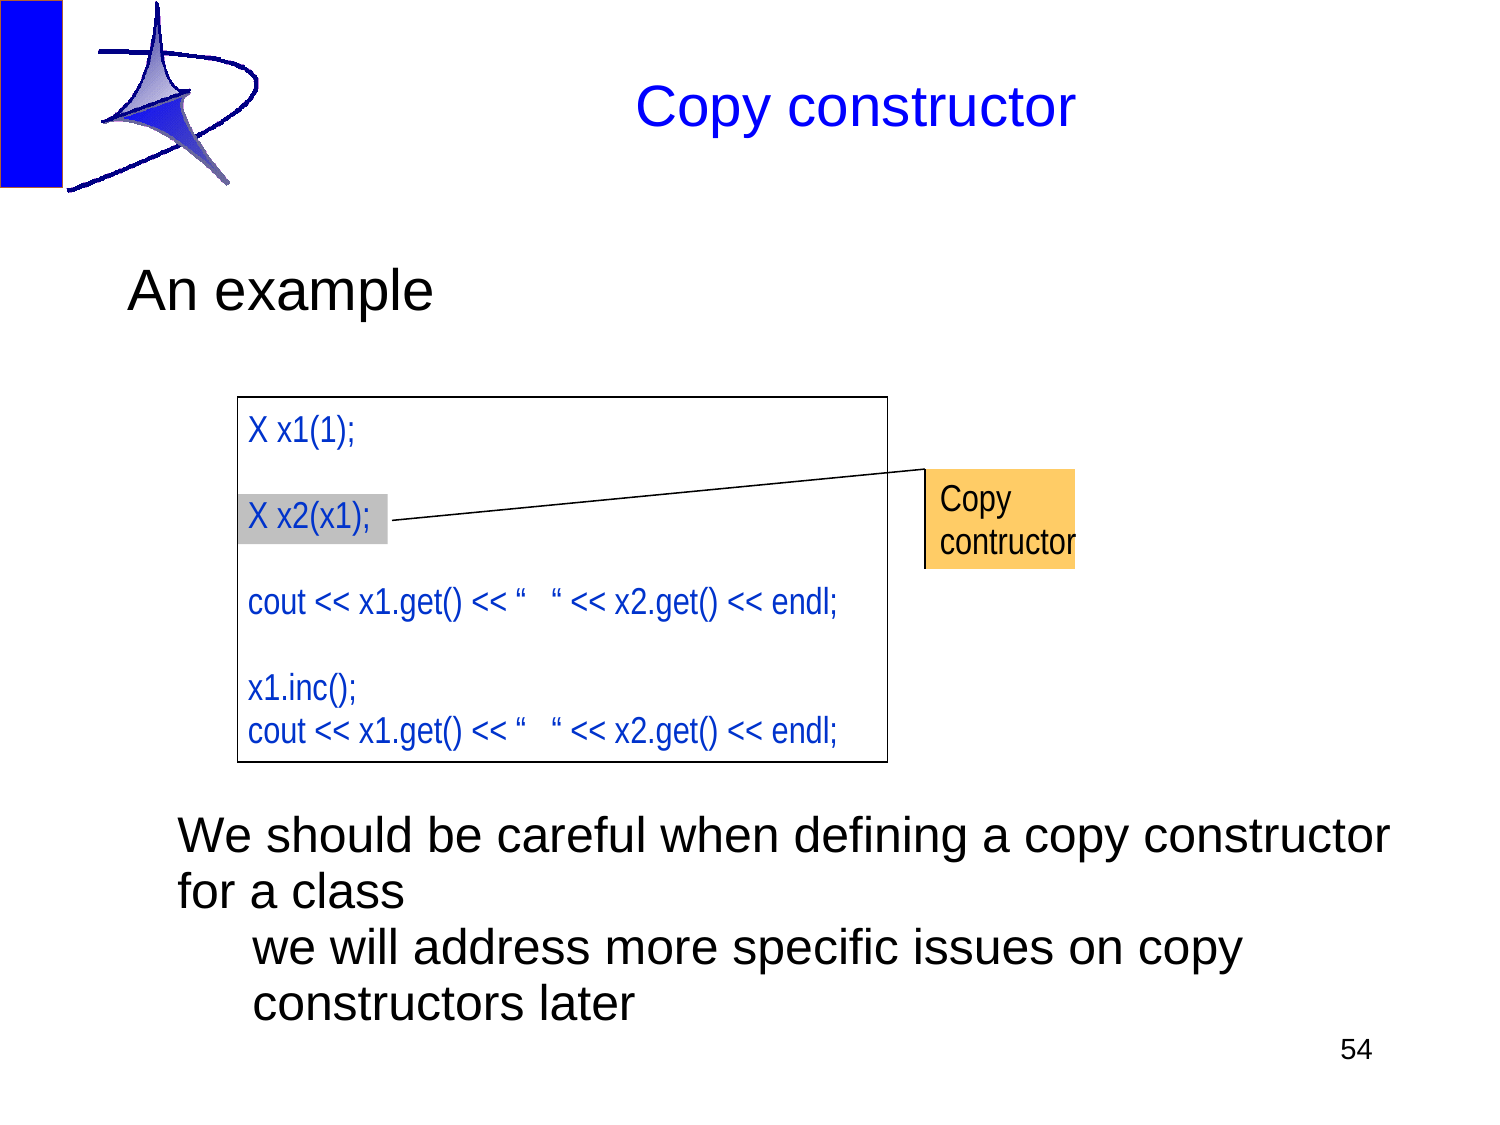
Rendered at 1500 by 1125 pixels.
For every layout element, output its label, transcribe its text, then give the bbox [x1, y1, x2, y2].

text_box X x1(1); X x2(x1); cout << x1.get() << “ “ << x2.get() << endl; x1.inc(); cout << x1.get() << “ “ << x2.get() << endl; [237, 397, 888, 762]
title Copy constructor [262, 24, 1450, 188]
list An example [112, 249, 1450, 362]
picture [62, 0, 263, 197]
text_box Copy contructor [888, 469, 1075, 570]
text_box We should be careful when defining a copy constructor for a class we will address more specific issues on copy constructors later [162, 800, 1438, 1075]
